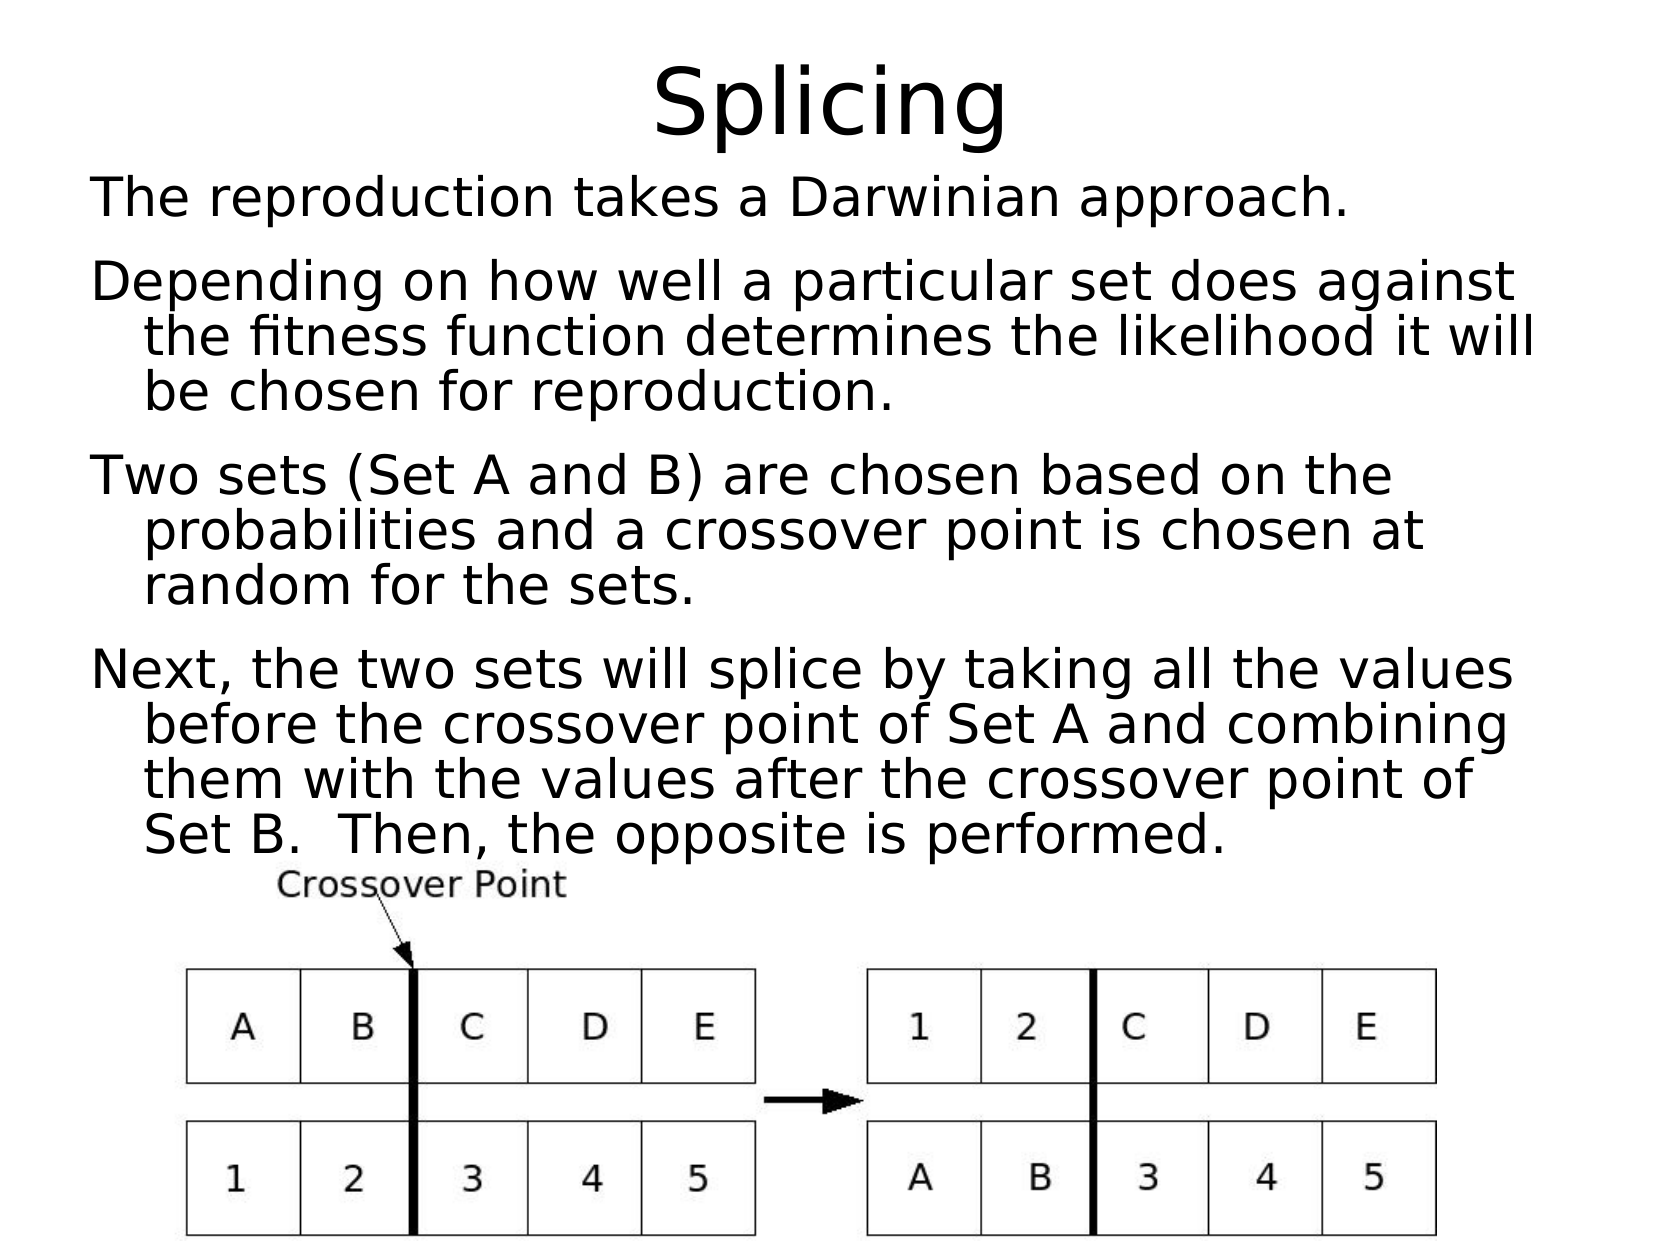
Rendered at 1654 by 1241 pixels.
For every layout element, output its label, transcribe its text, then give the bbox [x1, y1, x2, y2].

list The reproduction takes a Darwinian approach. Depending on how well a particular set does against the fitness function determines the likelihood it will be chosen for reproduction. Two sets (Set A and B) are chosen based on the probabilities and a crossover point is chosen at random for the sets. Next, the two sets will splice by taking all the values before the crossover point of Set A and combining them with the values after the crossover point of Set B. Then, the opposite is performed. [72, 172, 1561, 991]
picture [150, 991, 1437, 1241]
title Splicing [86, 0, 1576, 207]
